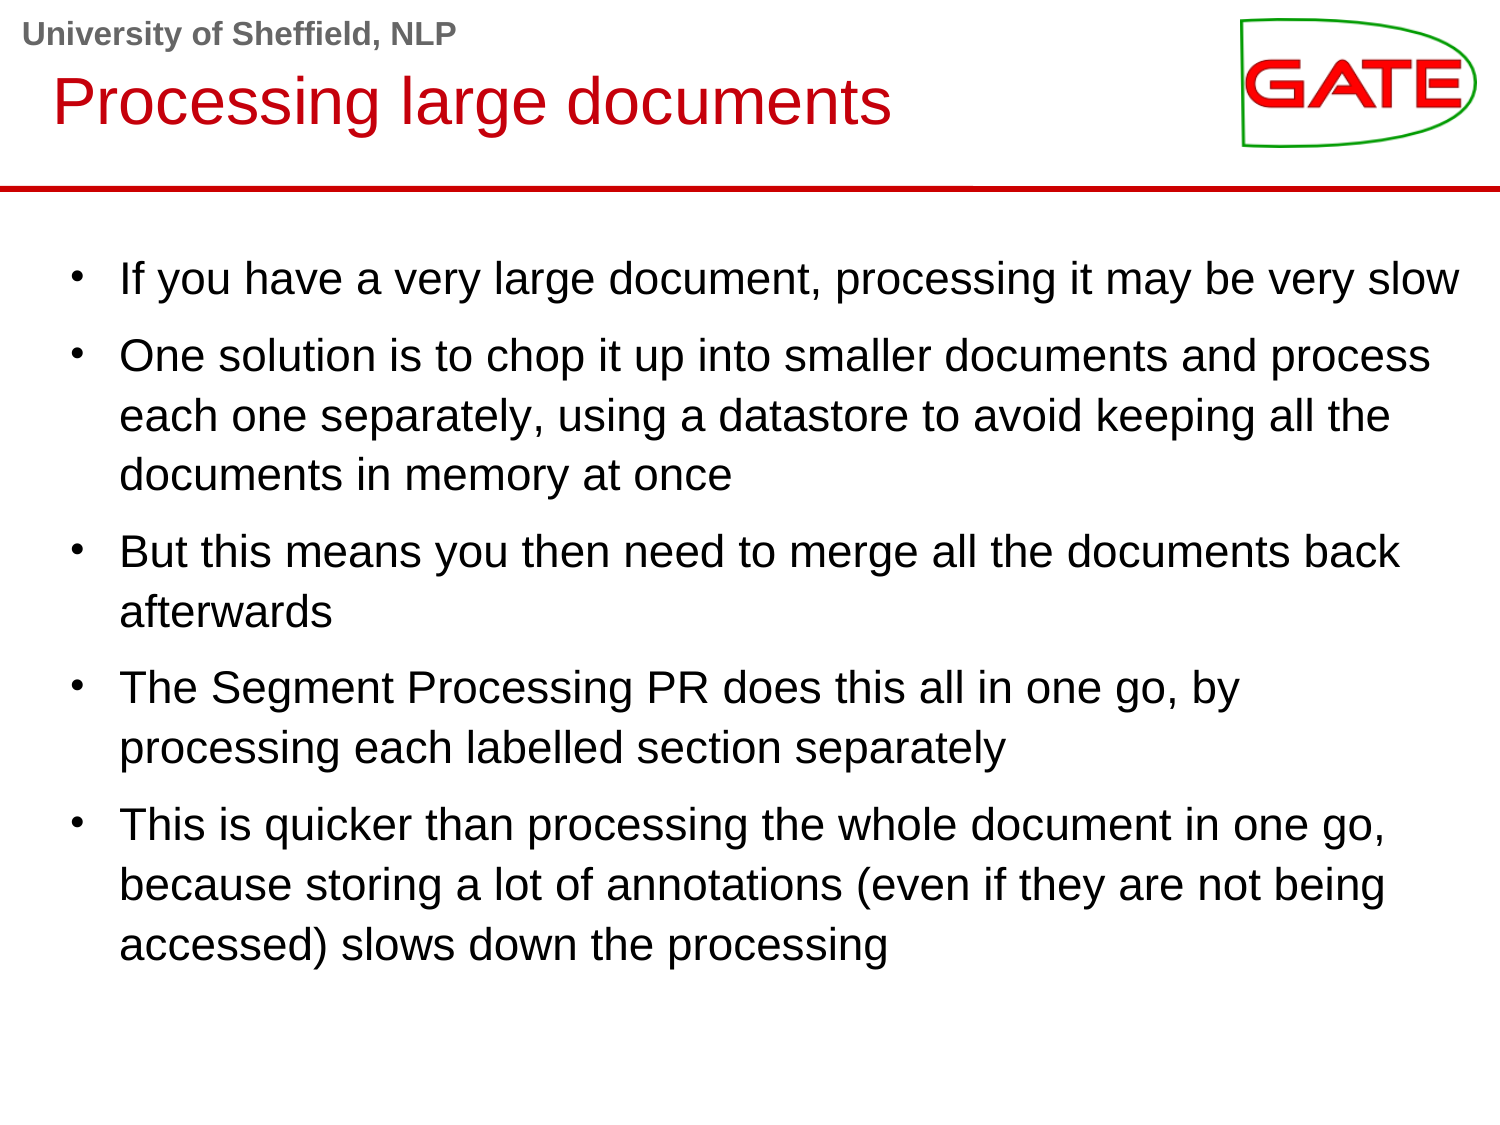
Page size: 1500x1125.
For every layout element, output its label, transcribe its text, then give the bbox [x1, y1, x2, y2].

title Processing large documents [37, 0, 1380, 197]
list If you have a very large document, processing it may be very slow One solution is to chop it up into smaller documents and process each one separately, using a datastore to avoid keeping all the documents in memory at once But this means you then need to merge all the documents back afterwards The Segment Processing PR does this all in one go, by processing each labelled section separately This is quicker than processing the whole document in one go, because storing a lot of annotations (even if they are not being accessed) slows down the processing [0, 236, 1477, 1118]
picture [1380, 18, 1477, 148]
